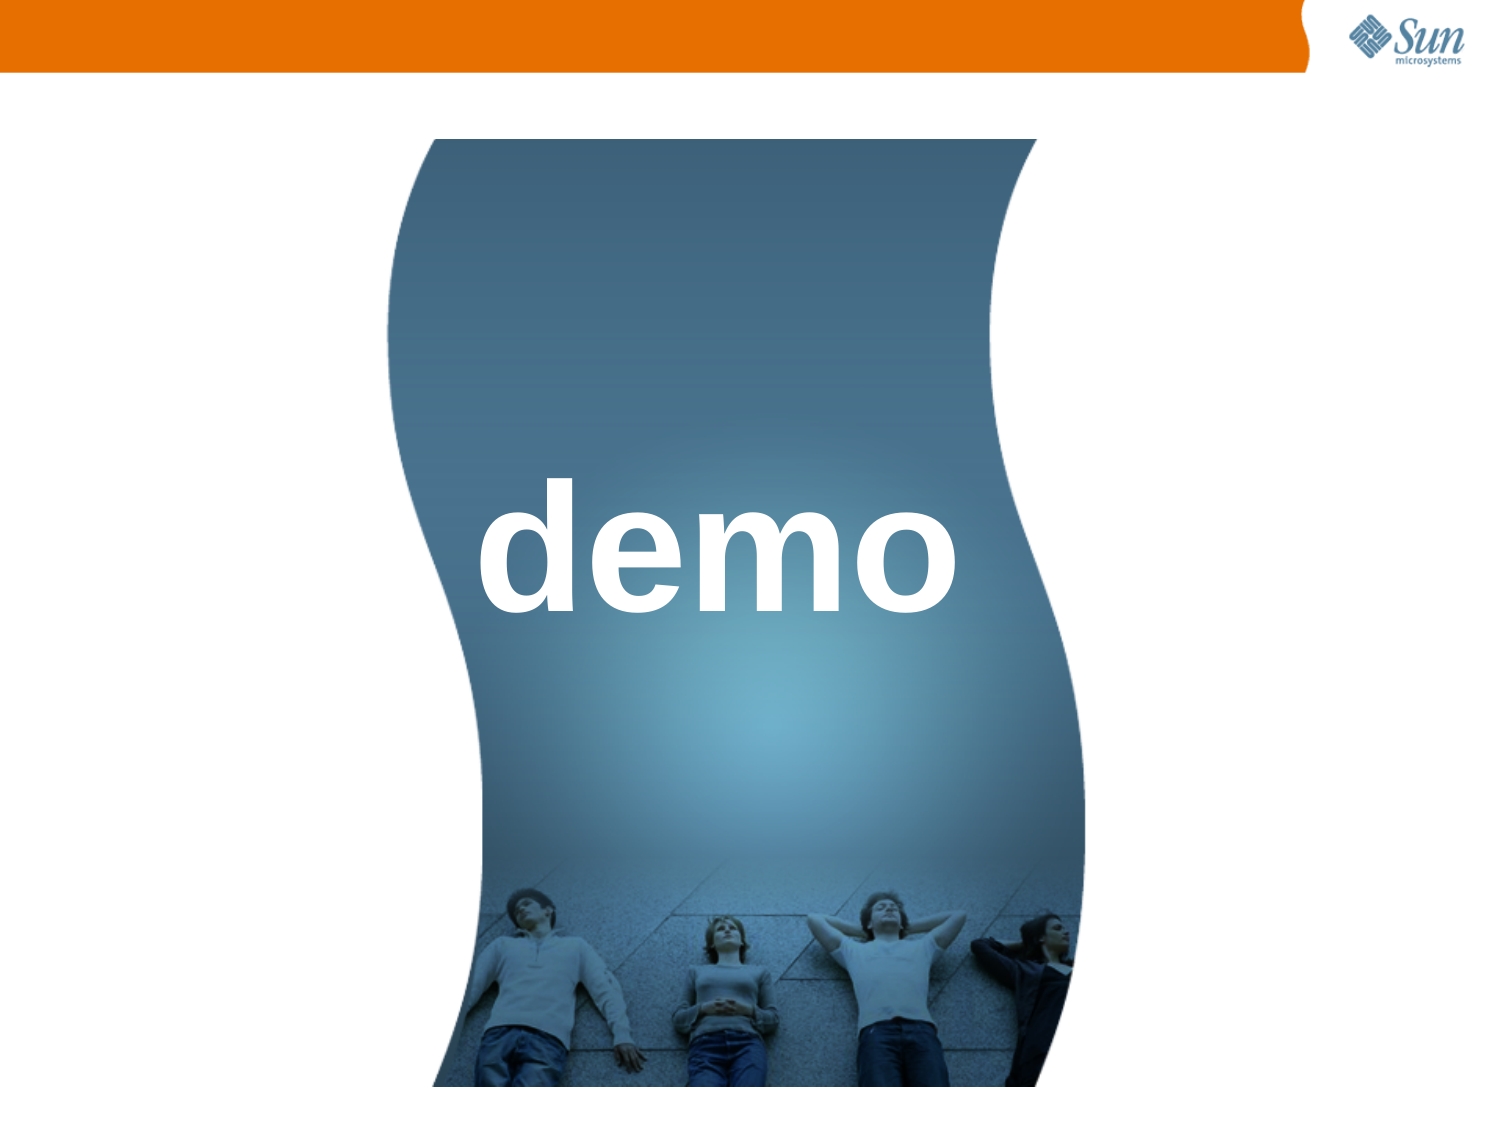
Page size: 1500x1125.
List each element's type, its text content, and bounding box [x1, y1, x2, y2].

text_box demo [507, 529, 547, 596]
picture [0, 0, 1500, 75]
picture [326, 139, 1148, 1087]
text_box demo [473, 489, 963, 643]
